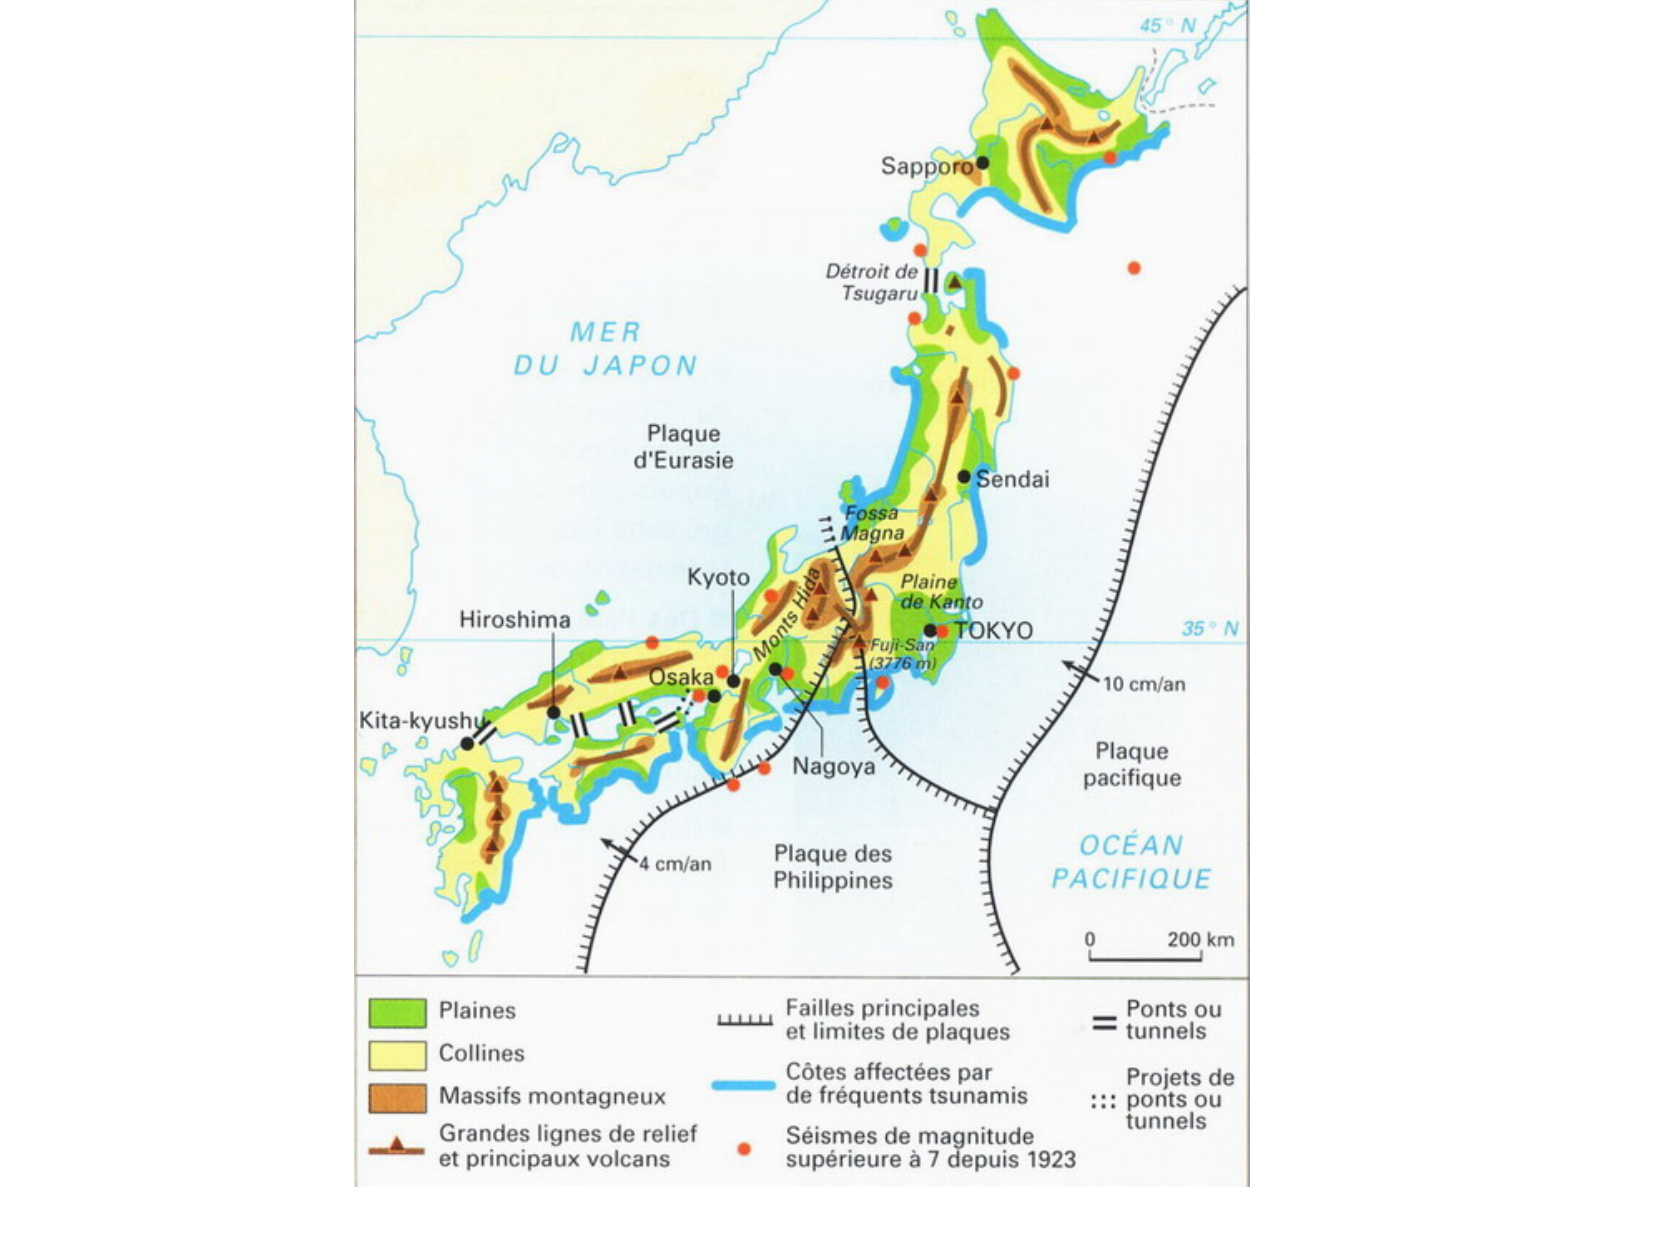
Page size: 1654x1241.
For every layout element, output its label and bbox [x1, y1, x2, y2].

picture [354, 0, 1250, 1187]
